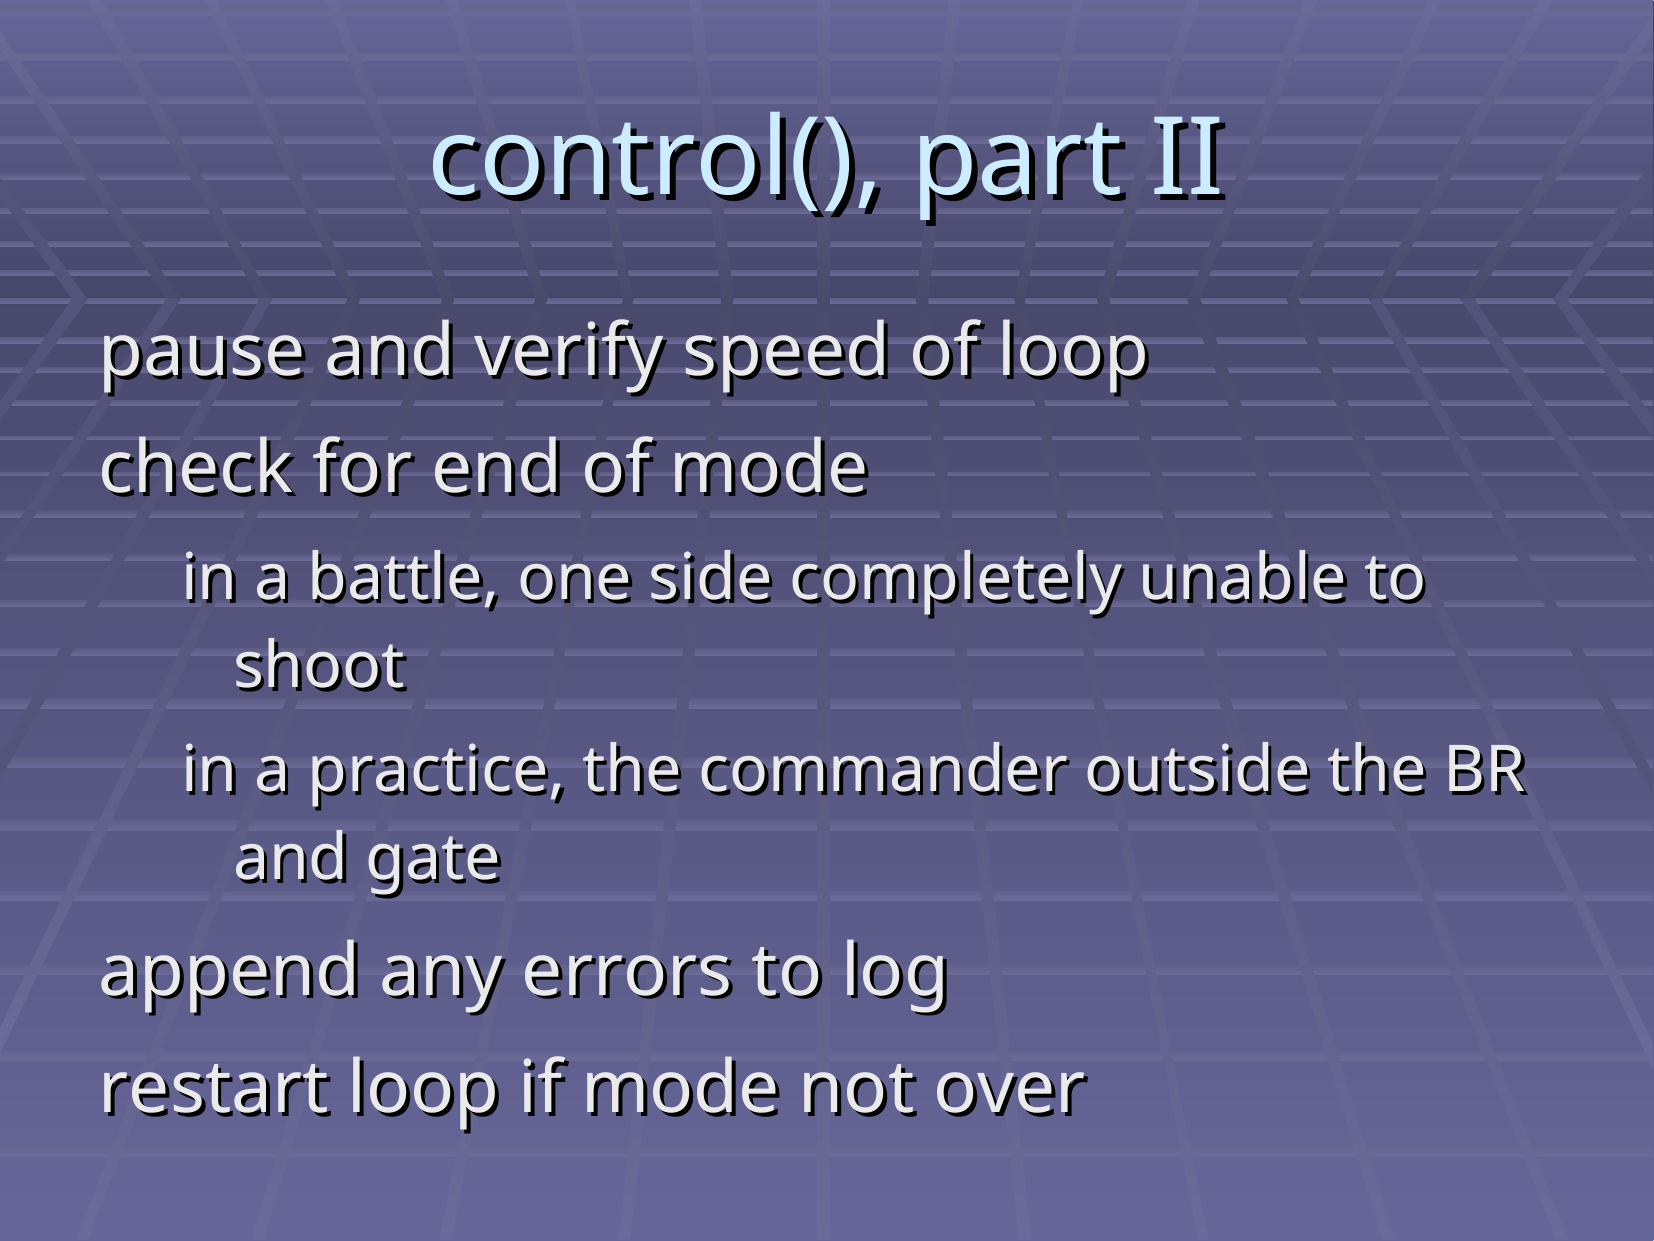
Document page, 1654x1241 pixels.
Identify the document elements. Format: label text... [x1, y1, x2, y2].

list pause and verify speed of loop check for end of mode in a battle, one side completely unable to shoot in a practice, the commander outside the BR and gate append any errors to log restart loop if mode not over [82, 289, 1570, 1103]
title control(), part II [82, 49, 1570, 257]
